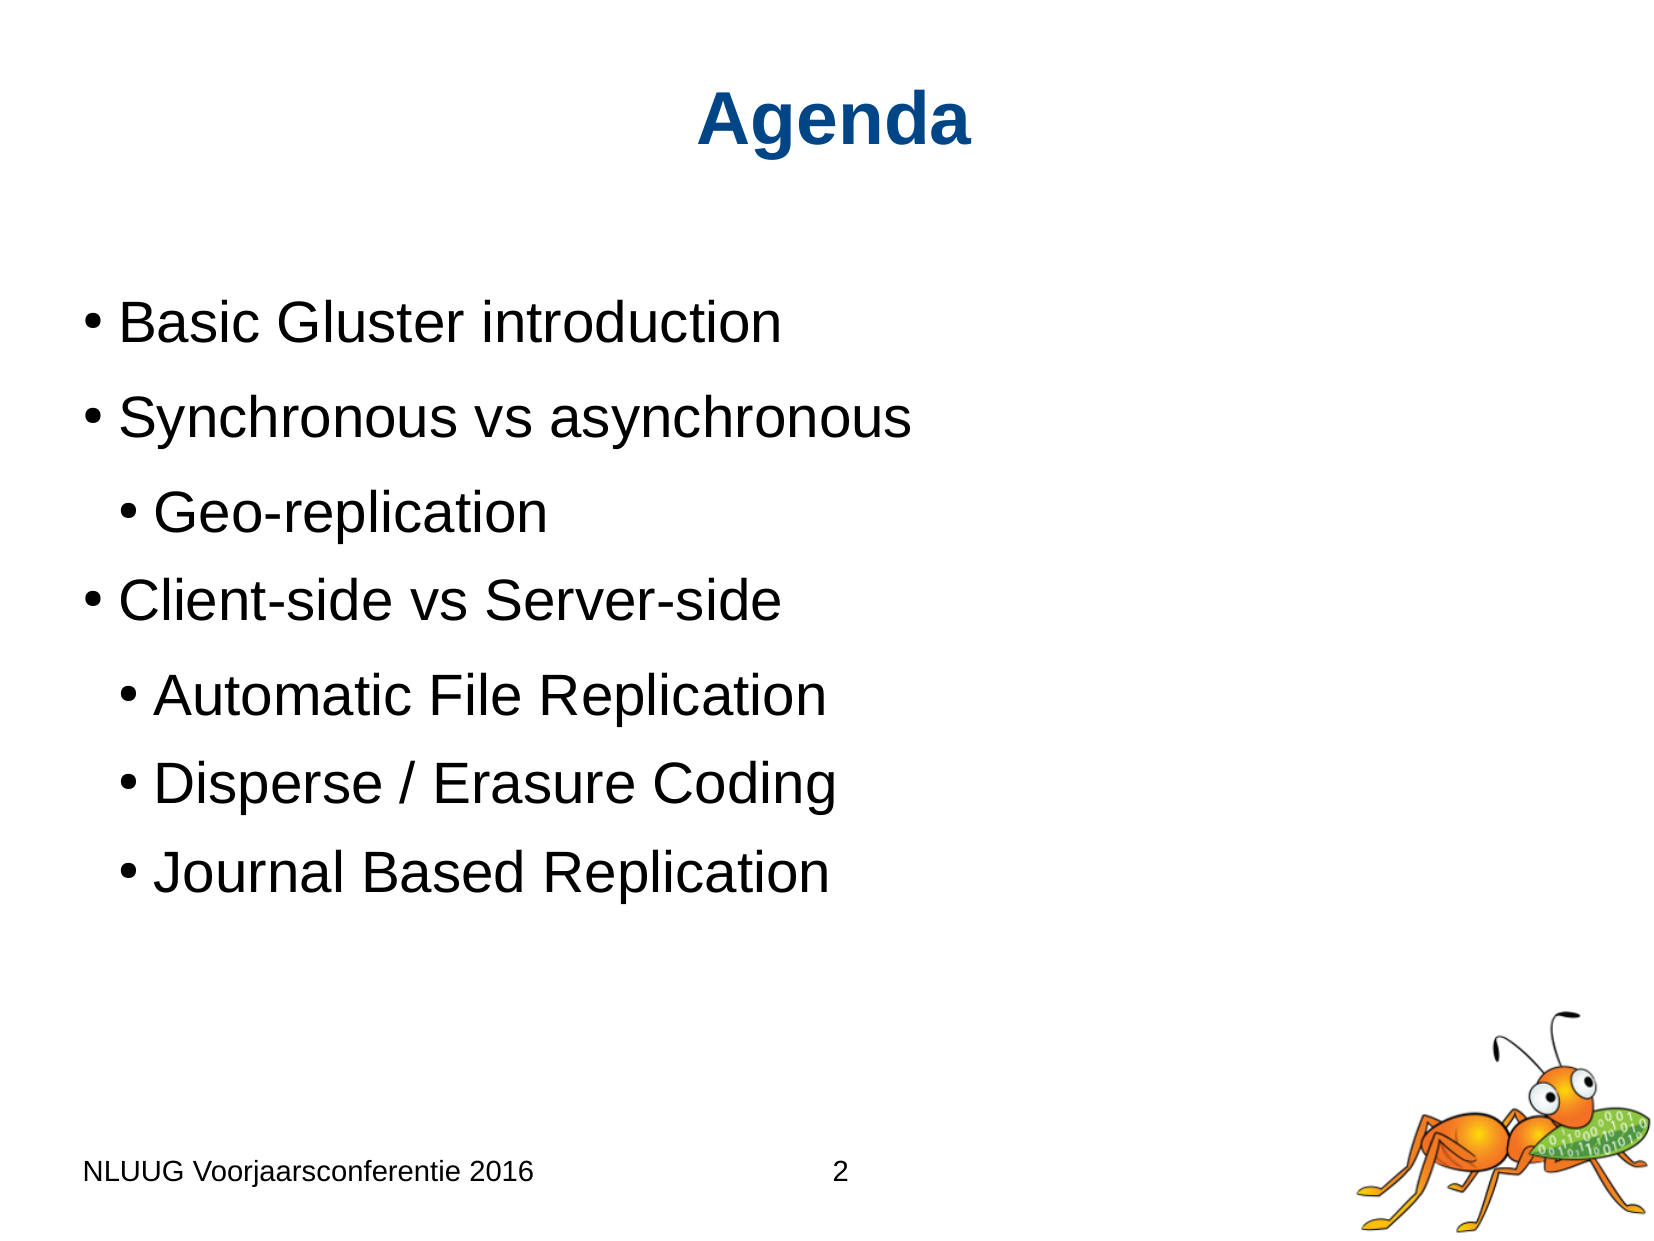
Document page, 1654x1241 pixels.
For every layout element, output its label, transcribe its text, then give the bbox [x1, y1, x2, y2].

list Basic Gluster introduction Synchronous vs asynchronous Geo-replication Client-side vs Server-side Automatic File Replication Disperse / Erasure Coding Journal Based Replication [82, 290, 1571, 1010]
picture [1353, 1009, 1654, 1235]
title Agenda [90, 15, 1579, 223]
